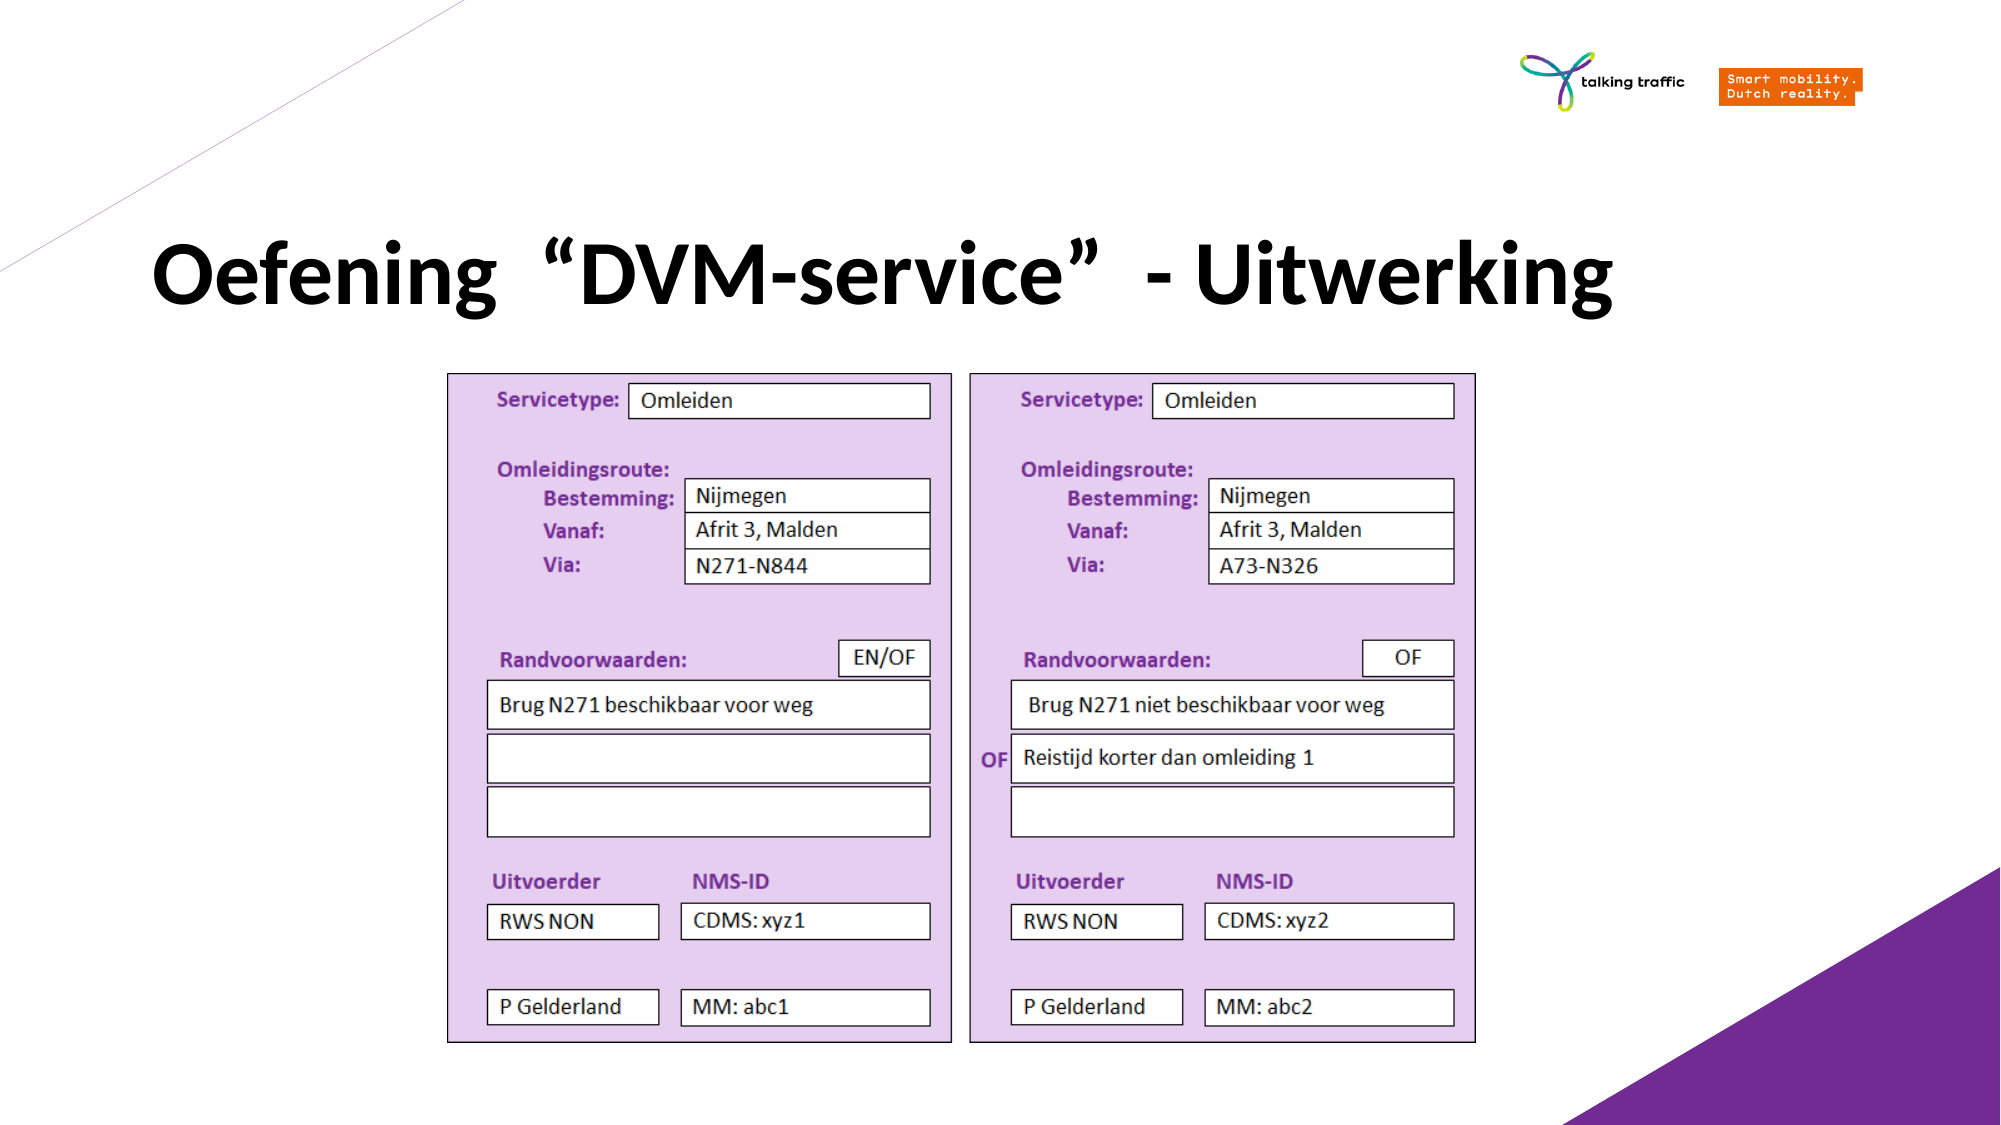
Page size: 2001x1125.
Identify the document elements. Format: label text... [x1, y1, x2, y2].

picture [447, 374, 1476, 1043]
title Oefening “DVM-service” - Uitwerking [137, 165, 1863, 332]
text_box 3 [1412, 1042, 1863, 1103]
